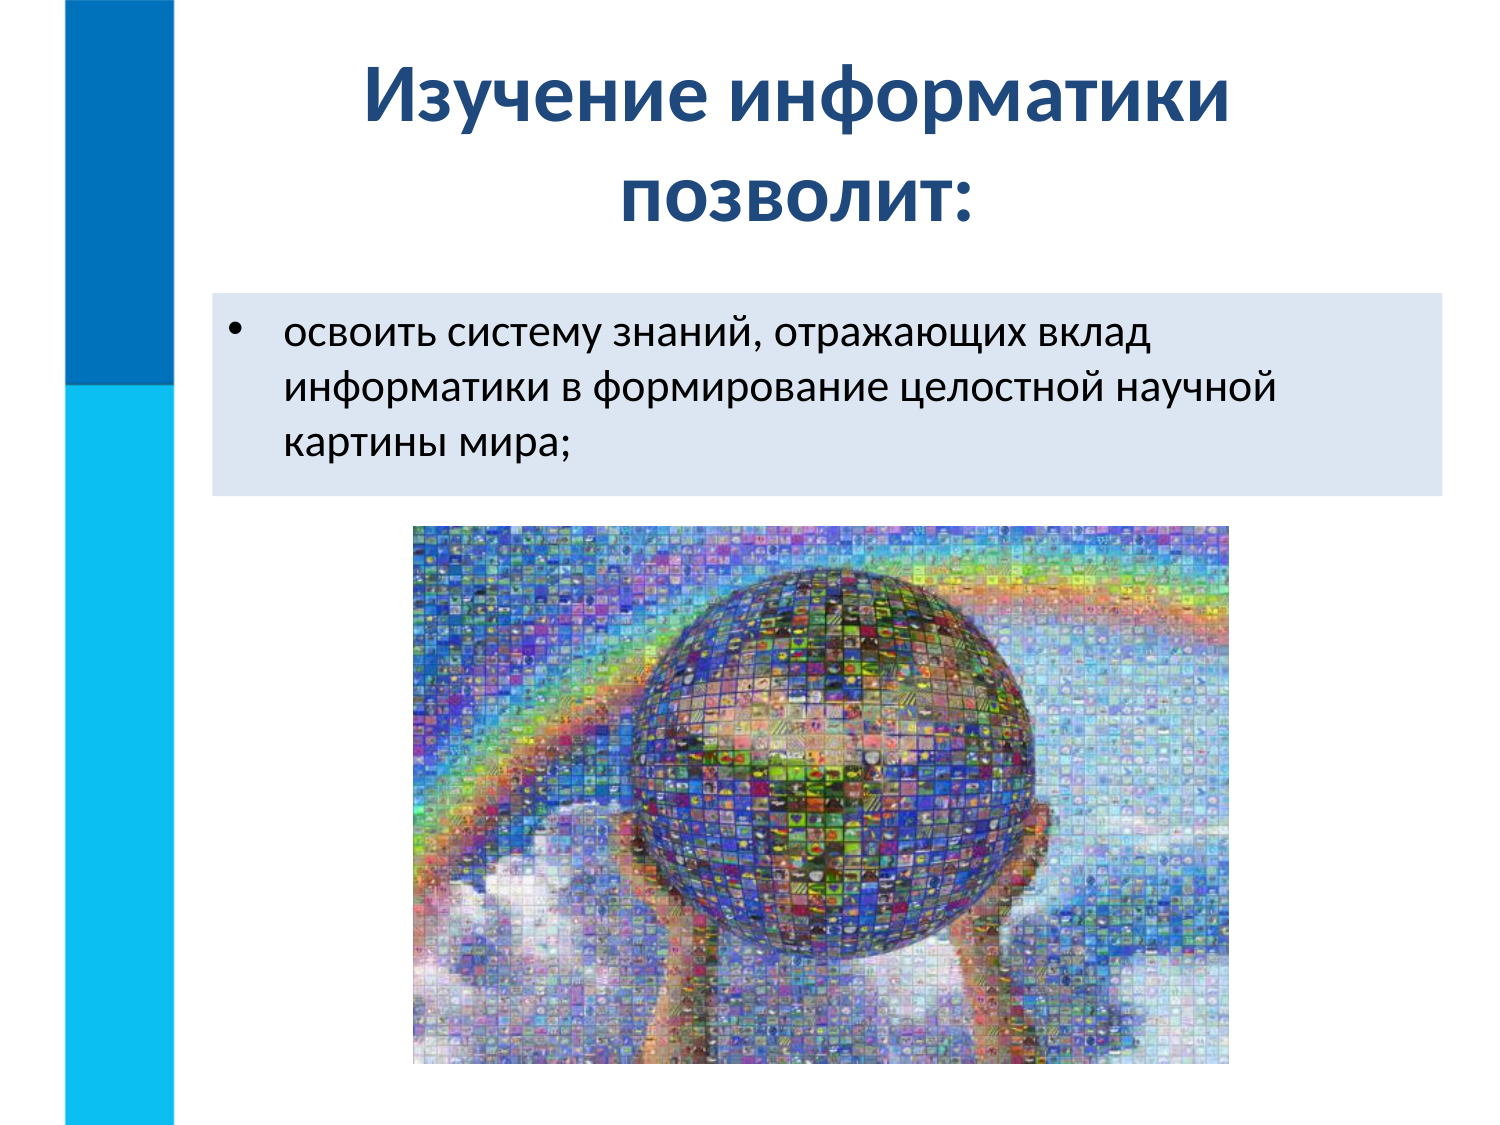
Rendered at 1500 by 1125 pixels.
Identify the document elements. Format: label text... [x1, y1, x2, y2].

text_box Изучение информатики позволит: [171, 31, 1426, 247]
text_box освоить систему знаний, отражающих вклад информатики в формирование целостной научной картины мира; [212, 293, 1443, 497]
picture [0, 0, 1500, 1125]
